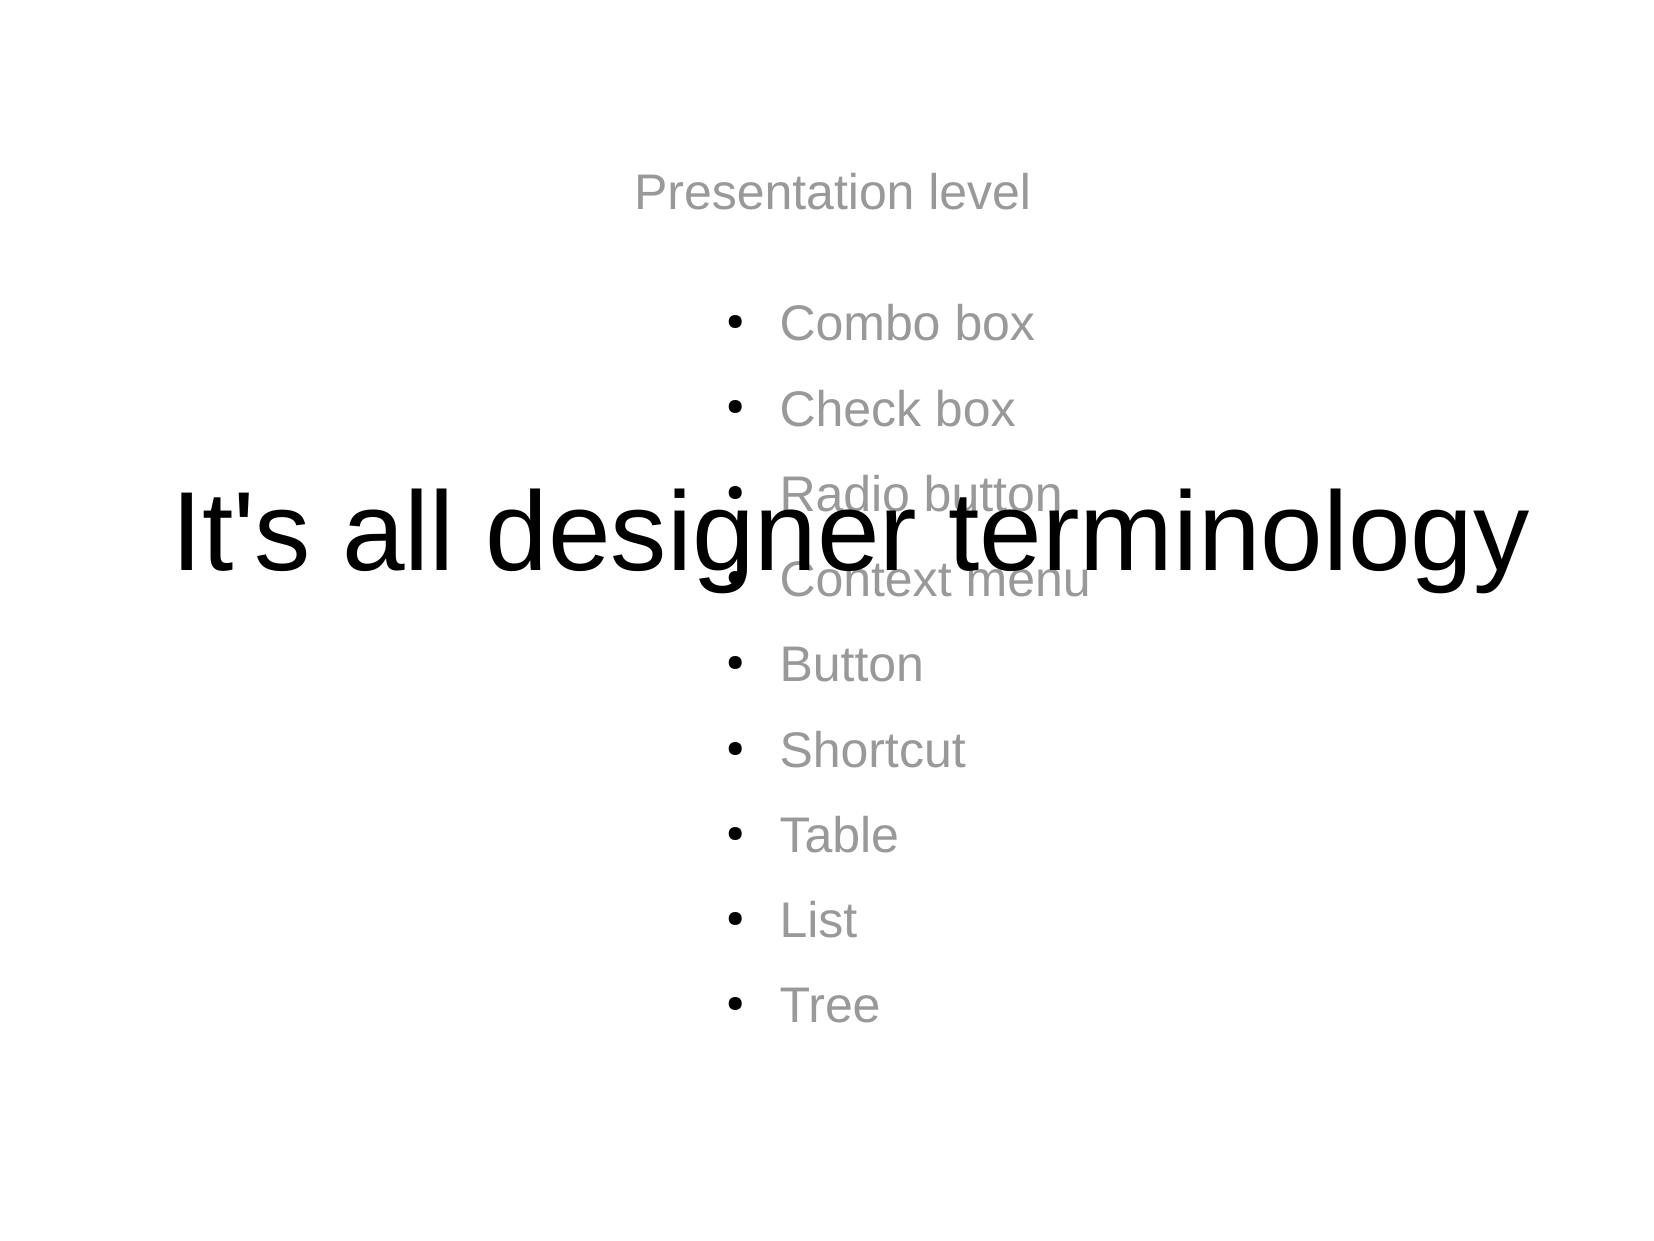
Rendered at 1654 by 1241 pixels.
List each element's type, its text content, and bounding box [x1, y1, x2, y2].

title Presentation level [88, 88, 1577, 296]
list Combo box Check box Radio button Context menu Button Shortcut Table List Tree [708, 709, 1359, 1034]
title It's all designer terminology [106, 354, 1595, 709]
list Combo box Check box Radio button Context menu Button Shortcut Table List Tree [708, 295, 1359, 354]
